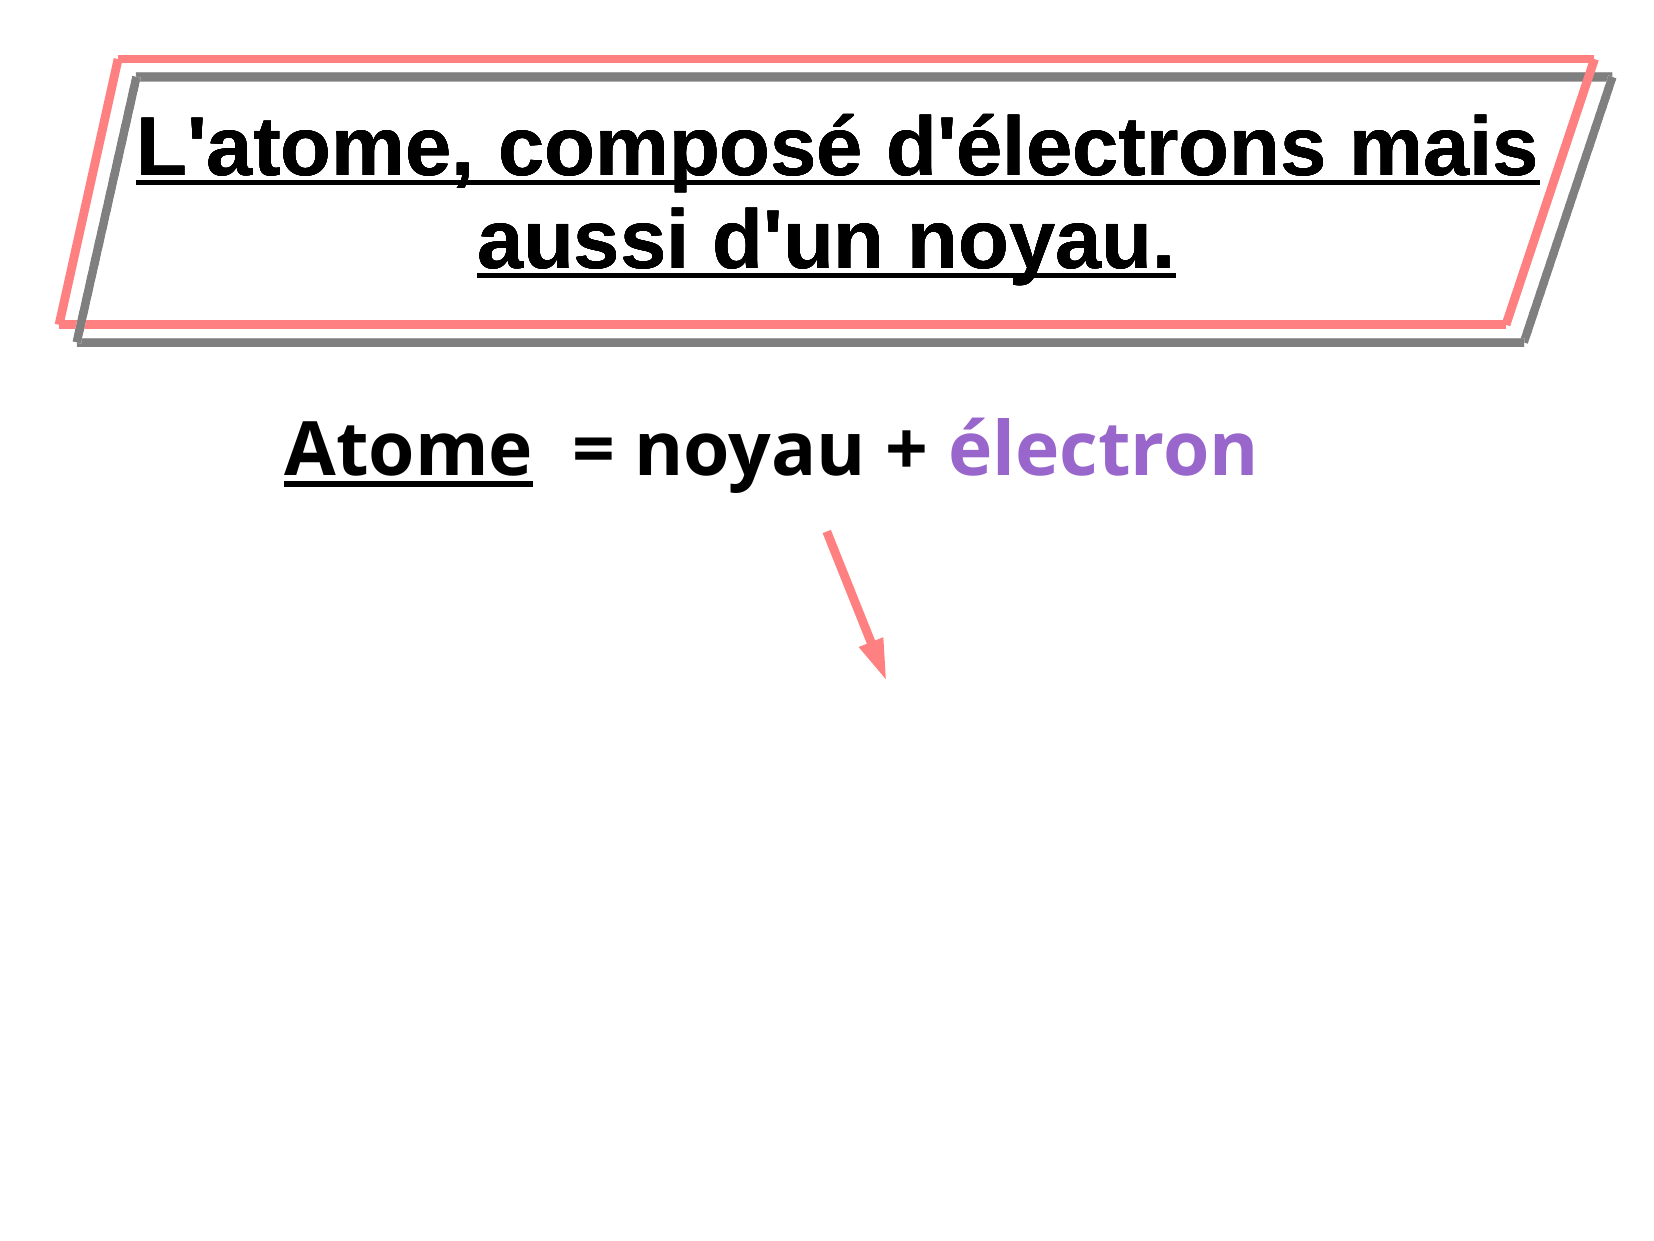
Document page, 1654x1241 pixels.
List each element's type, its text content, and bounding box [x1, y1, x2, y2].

text_box L'atome, composé d'électrons mais aussi d'un noyau. [59, 88, 1595, 384]
text_box Atome = noyau + électron [206, 384, 1399, 1152]
